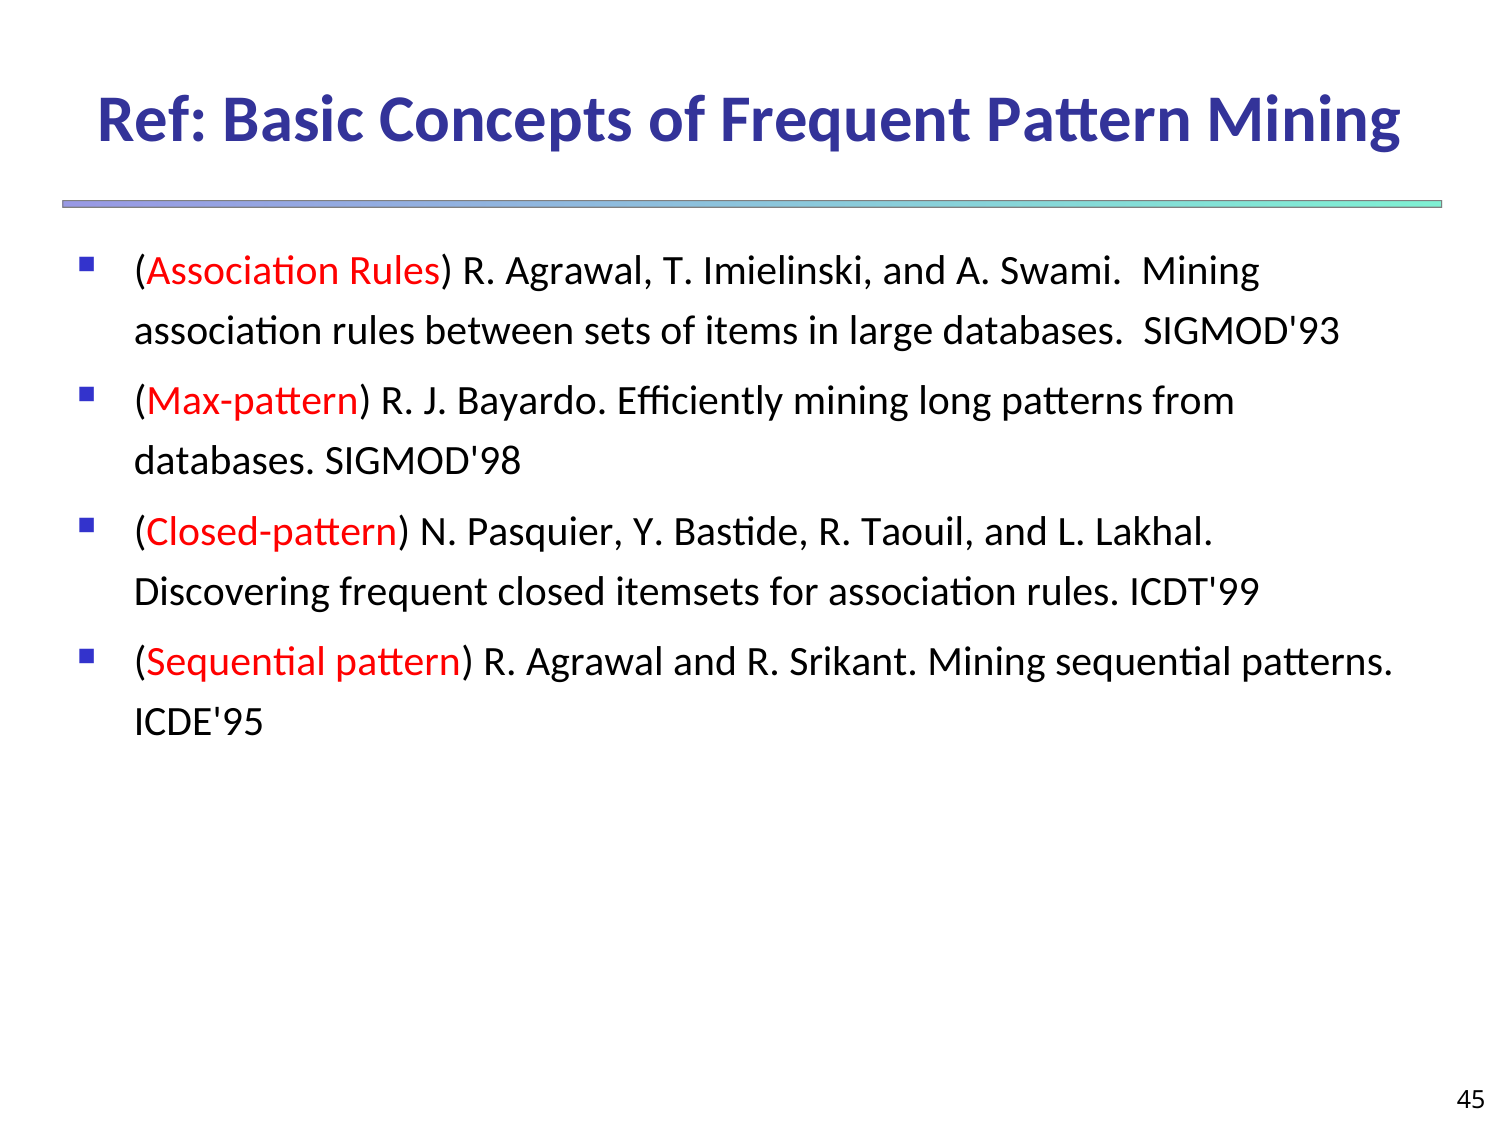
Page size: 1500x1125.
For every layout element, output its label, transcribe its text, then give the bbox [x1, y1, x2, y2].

text_box <number> [1187, 1062, 1500, 1125]
title Ref: Basic Concepts of Frequent Pattern Mining [0, 0, 1500, 163]
list (Association Rules) R. Agrawal, T. Imielinski, and A. Swami. Mining association rules between sets of items in large databases. SIGMOD'93 (Max-pattern) R. J. Bayardo. Efficiently mining long patterns from databases. SIGMOD'98 (Closed-pattern) N. Pasquier, Y. Bastide, R. Taouil, and L. Lakhal. Discovering frequent closed itemsets for association rules. ICDT'99 (Sequential pattern) R. Agrawal and R. Srikant. Mining sequential patterns. ICDE'95 [62, 224, 1413, 1063]
